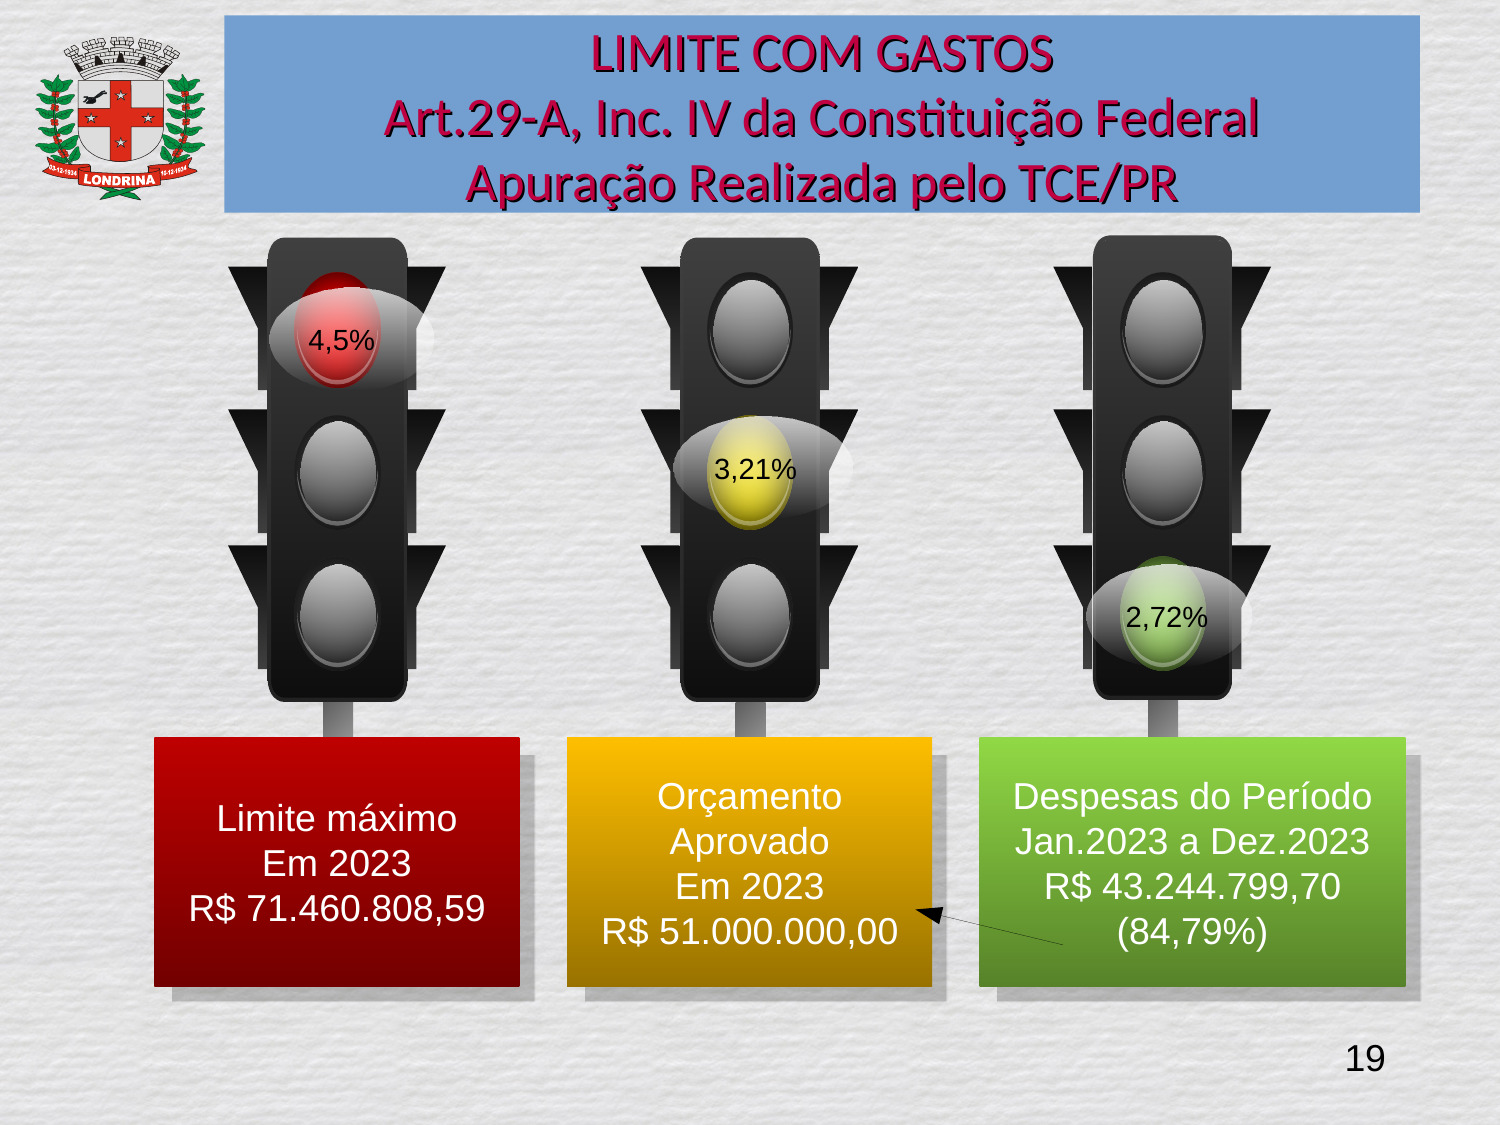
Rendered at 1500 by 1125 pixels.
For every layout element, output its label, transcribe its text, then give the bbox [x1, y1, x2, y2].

text_box [726, 515, 770, 526]
text_box Orçamento Aprovado Em 2023 R$ 51.000.000,00 [567, 737, 933, 987]
picture [0, 0, 1500, 1125]
text_box <número> [1329, 1027, 1500, 1098]
text_box Despesas do Período Jan.2023 a Dez.2023 R$ 43.244.799,70 (84,79%) [979, 737, 1406, 987]
text_box [640, 237, 859, 737]
text_box 4,5% [269, 287, 434, 391]
text_box LIMITE COM GASTOS Art.29-A, Inc. IV da Constituição Federal Apuração Realizada pelo TCE/PR [224, 15, 1420, 213]
text_box 3,21% [673, 416, 853, 519]
text_box [1053, 235, 1272, 737]
text_box 2,72% [1086, 564, 1252, 668]
text_box Limite máximo Em 2023 R$ 71.460.808,59 [154, 737, 520, 987]
text_box [228, 237, 446, 737]
